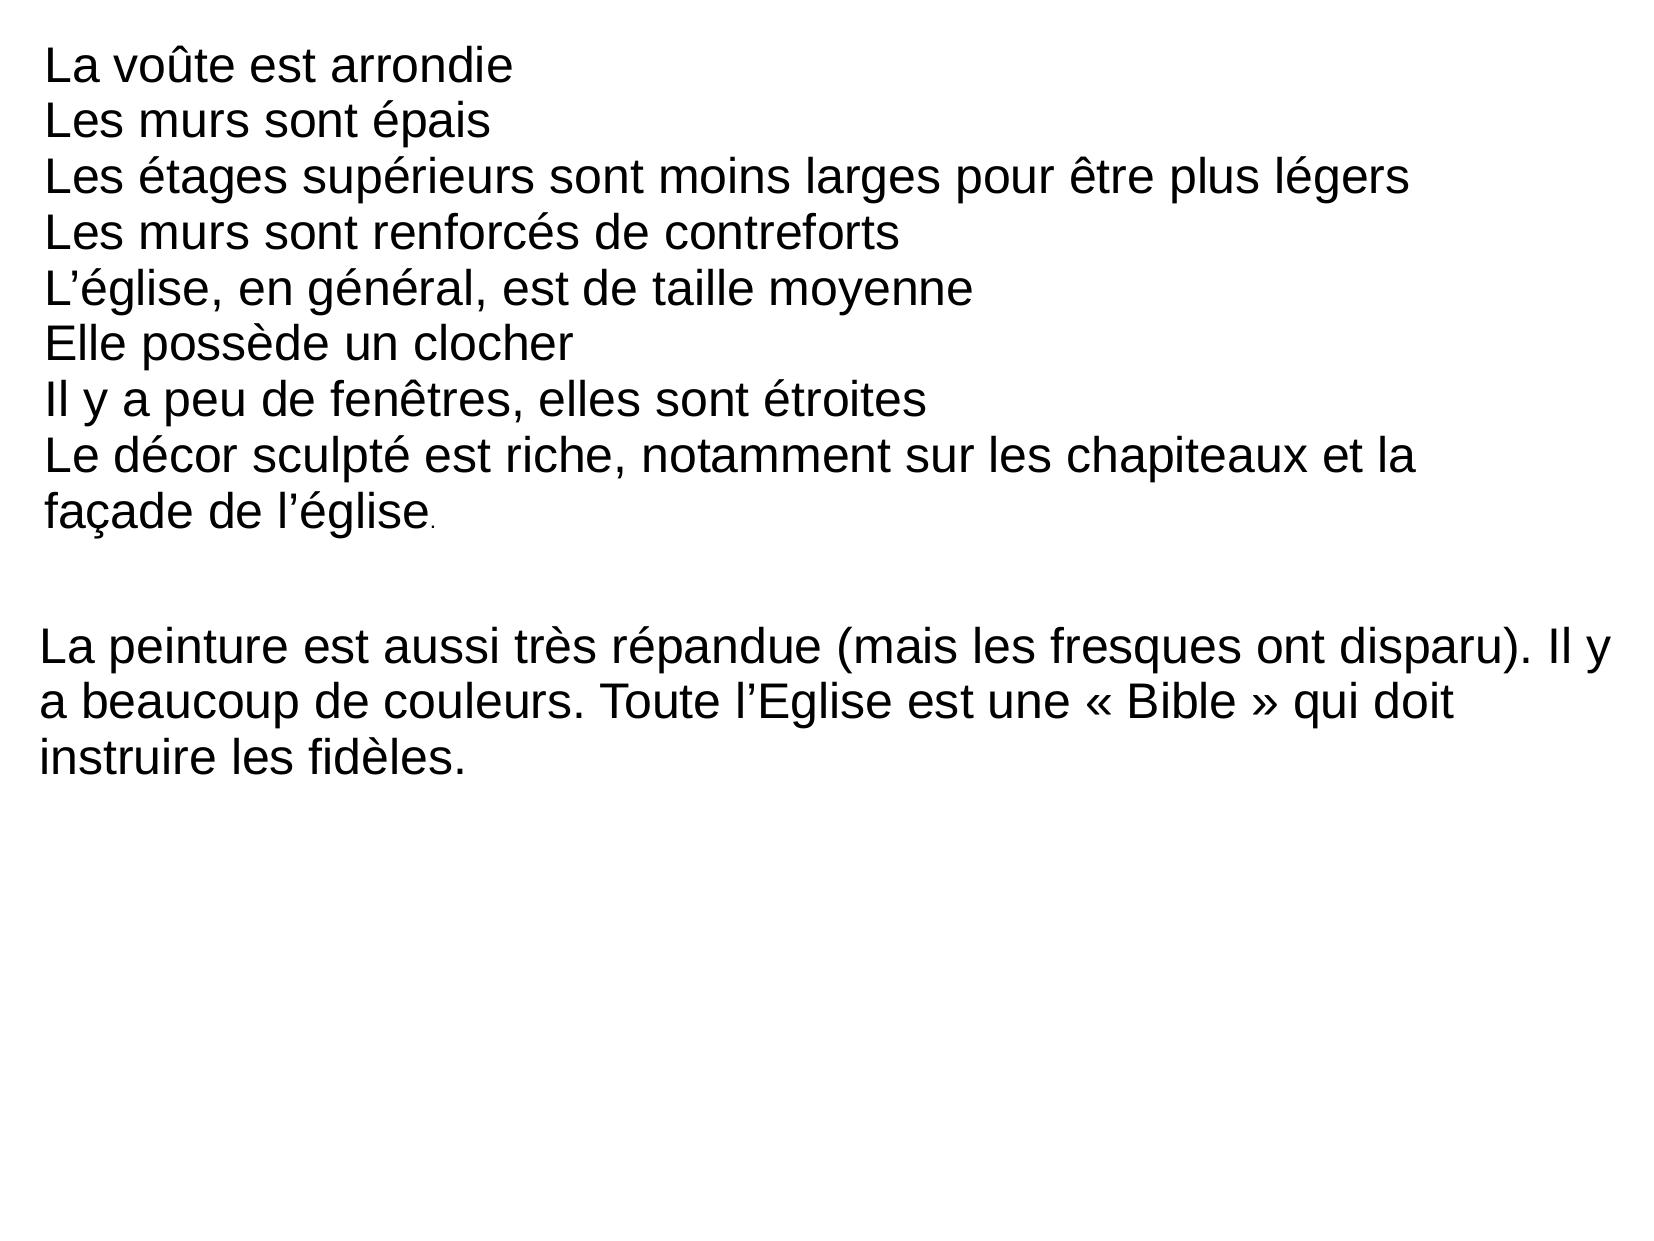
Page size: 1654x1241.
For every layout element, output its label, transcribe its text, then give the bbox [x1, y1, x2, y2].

text_box La voûte est arrondie Les murs sont épais Les étages supérieurs sont moins larges pour être plus légers Les murs sont renforcés de contreforts L’église, en général, est de taille moyenne Elle possède un clocher Il y a peu de fenêtres, elles sont étroites Le décor sculpté est riche, notamment sur les chapiteaux et la façade de l’église. [29, 29, 1477, 547]
text_box La peinture est aussi très répandue (mais les fresques ont disparu). Il y a beaucoup de couleurs. Toute l’Eglise est une « Bible » qui doit instruire les fidèles. [24, 610, 1648, 793]
